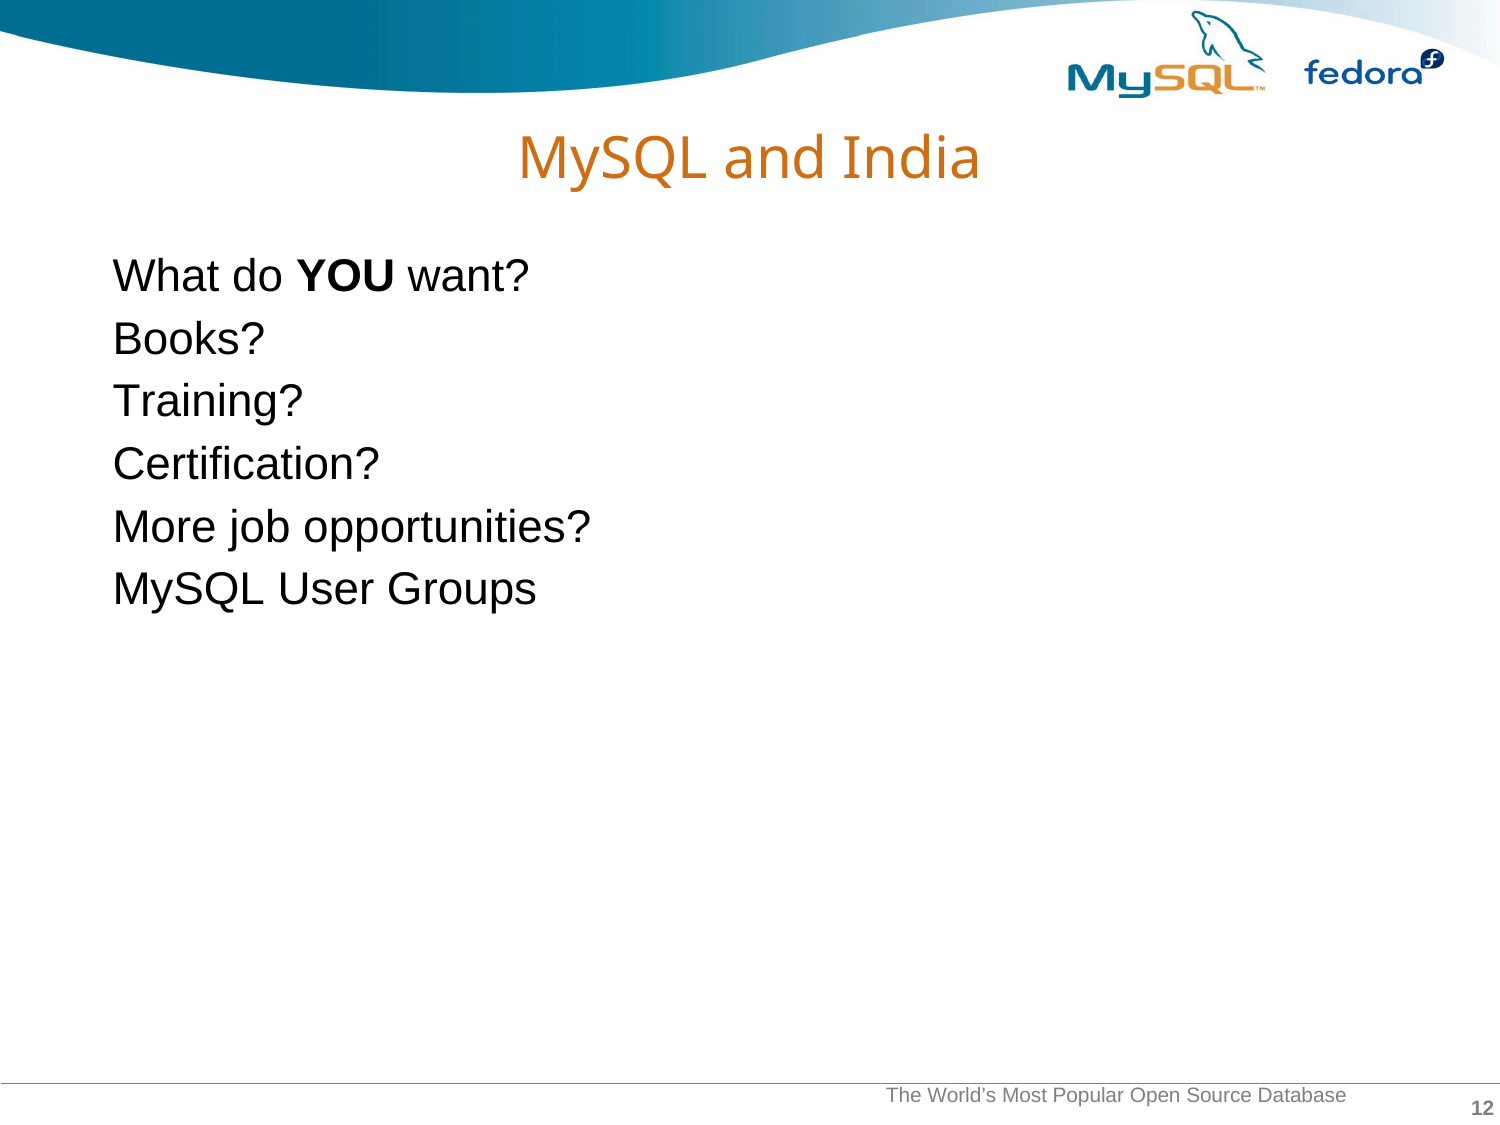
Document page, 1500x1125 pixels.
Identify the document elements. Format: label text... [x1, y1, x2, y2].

picture [613, 0, 1500, 87]
list What do YOU want? Books? Training? Certification? More job opportunities? MySQL User Groups [112, 249, 1388, 1113]
picture [1075, 71, 1085, 87]
picture [1098, 71, 1107, 87]
picture [0, 31, 326, 87]
title MySQL and India [0, 87, 1500, 226]
